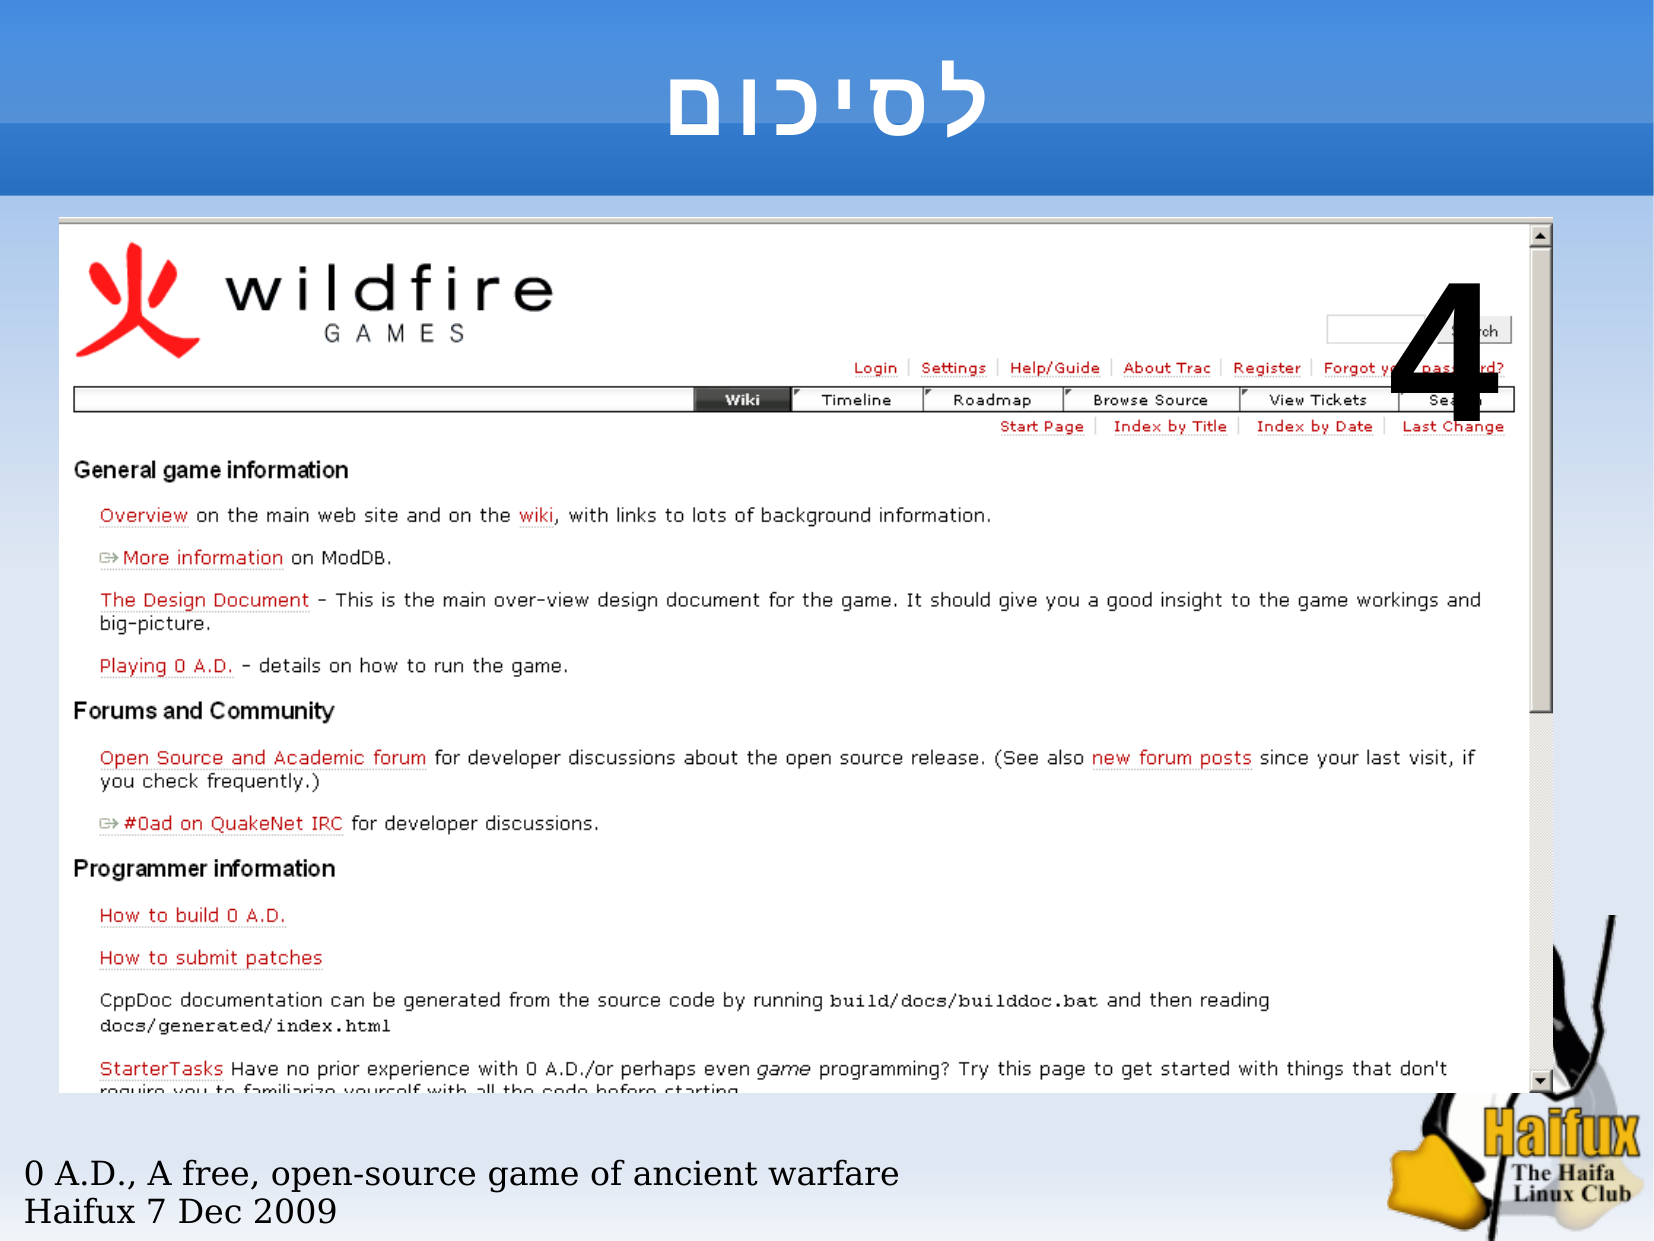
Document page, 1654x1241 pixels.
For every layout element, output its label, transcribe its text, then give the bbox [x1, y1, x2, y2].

list 4 [82, 240, 1571, 1099]
picture [0, 0, 1654, 1241]
title לסיכום [29, 29, 1625, 178]
